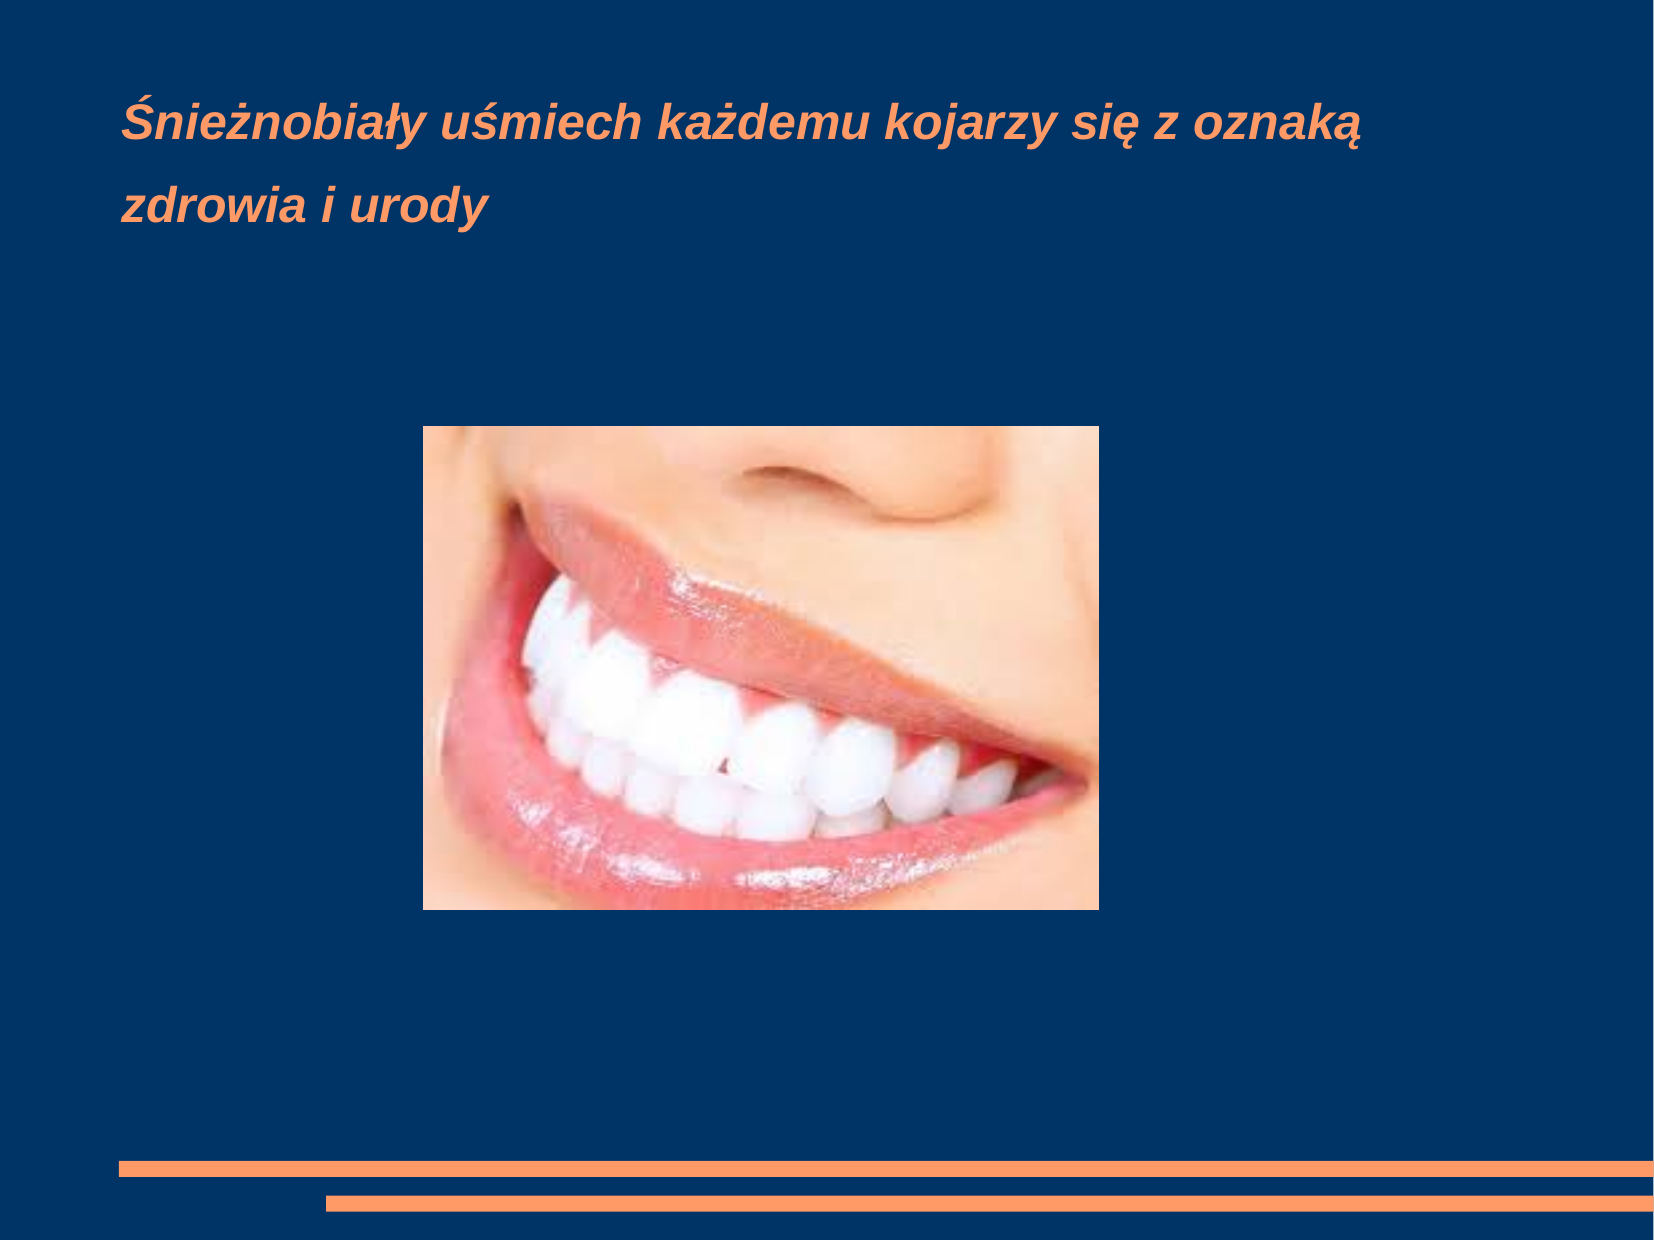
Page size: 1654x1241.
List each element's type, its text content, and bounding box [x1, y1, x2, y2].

title Śnieżnobiały uśmiech każdemu kojarzy się z oznaką zdrowia i urody [121, 46, 1534, 254]
picture [423, 426, 1099, 910]
